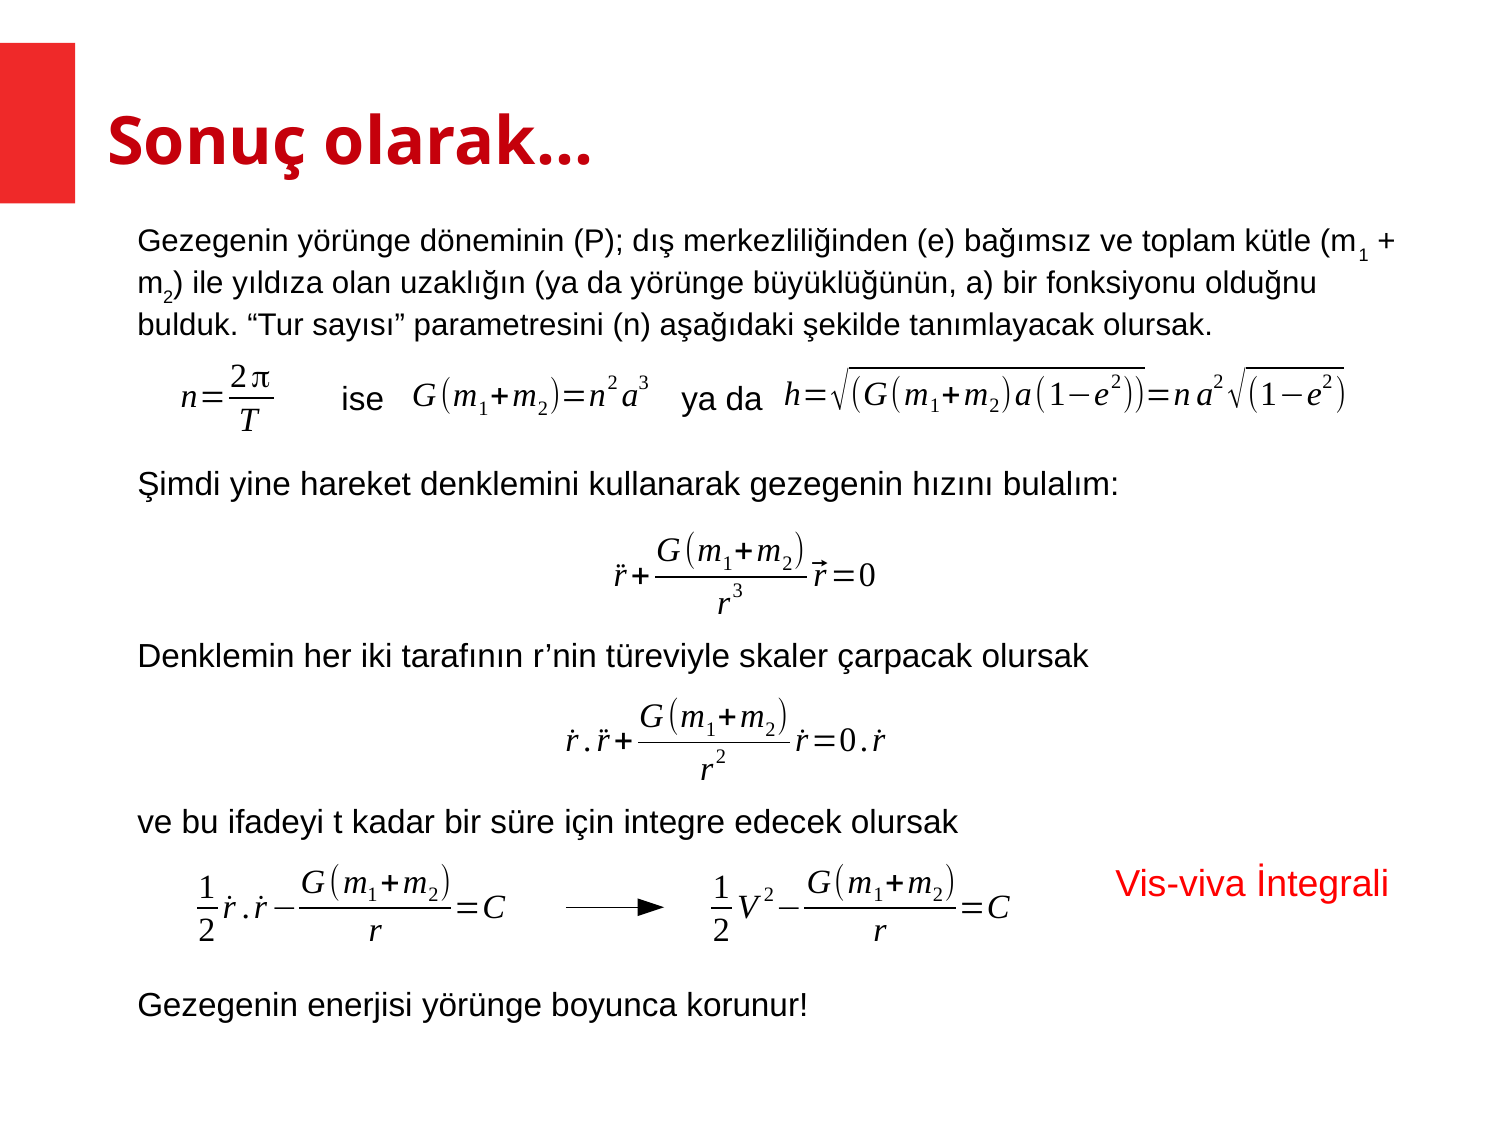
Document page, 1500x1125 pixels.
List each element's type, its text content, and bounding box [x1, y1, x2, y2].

chart [406, 371, 655, 420]
chart [174, 357, 281, 439]
text_box Gezegenin yörünge döneminin (P); dış merkezliliğinden (e) bağımsız ve toplam kütle (m1 + m2) ile yıldıza olan uzaklığın (ya da yörünge büyüklüğünün, a) bir fonksiyonu olduğnu bulduk. “Tur sayısı” parametresini (n) aşağıdaki şekilde tanımlayacak olursak. [122, 215, 1416, 352]
chart [704, 862, 1017, 949]
chart [778, 366, 1352, 418]
text_box ve bu ifadeyi t kadar bir süre için integre edecek olursak [122, 795, 1416, 859]
text_box ya da [664, 372, 780, 426]
text_box Şimdi yine hareket denklemini kullanarak gezegenin hızını bulalım: [122, 458, 1416, 521]
text_box Denklemin her iki tarafının r’nin türeviyle skaler çarpacak olursak [122, 629, 1416, 692]
chart [189, 862, 513, 949]
text_box Vis-viva İntegrali [1048, 855, 1457, 945]
chart [559, 695, 893, 788]
text_box ise [305, 372, 421, 426]
title Sonuç olarak... [107, 44, 1425, 233]
text_box Gezegenin enerjisi yörünge boyunca korunur! [122, 978, 1416, 1042]
chart [607, 530, 883, 623]
